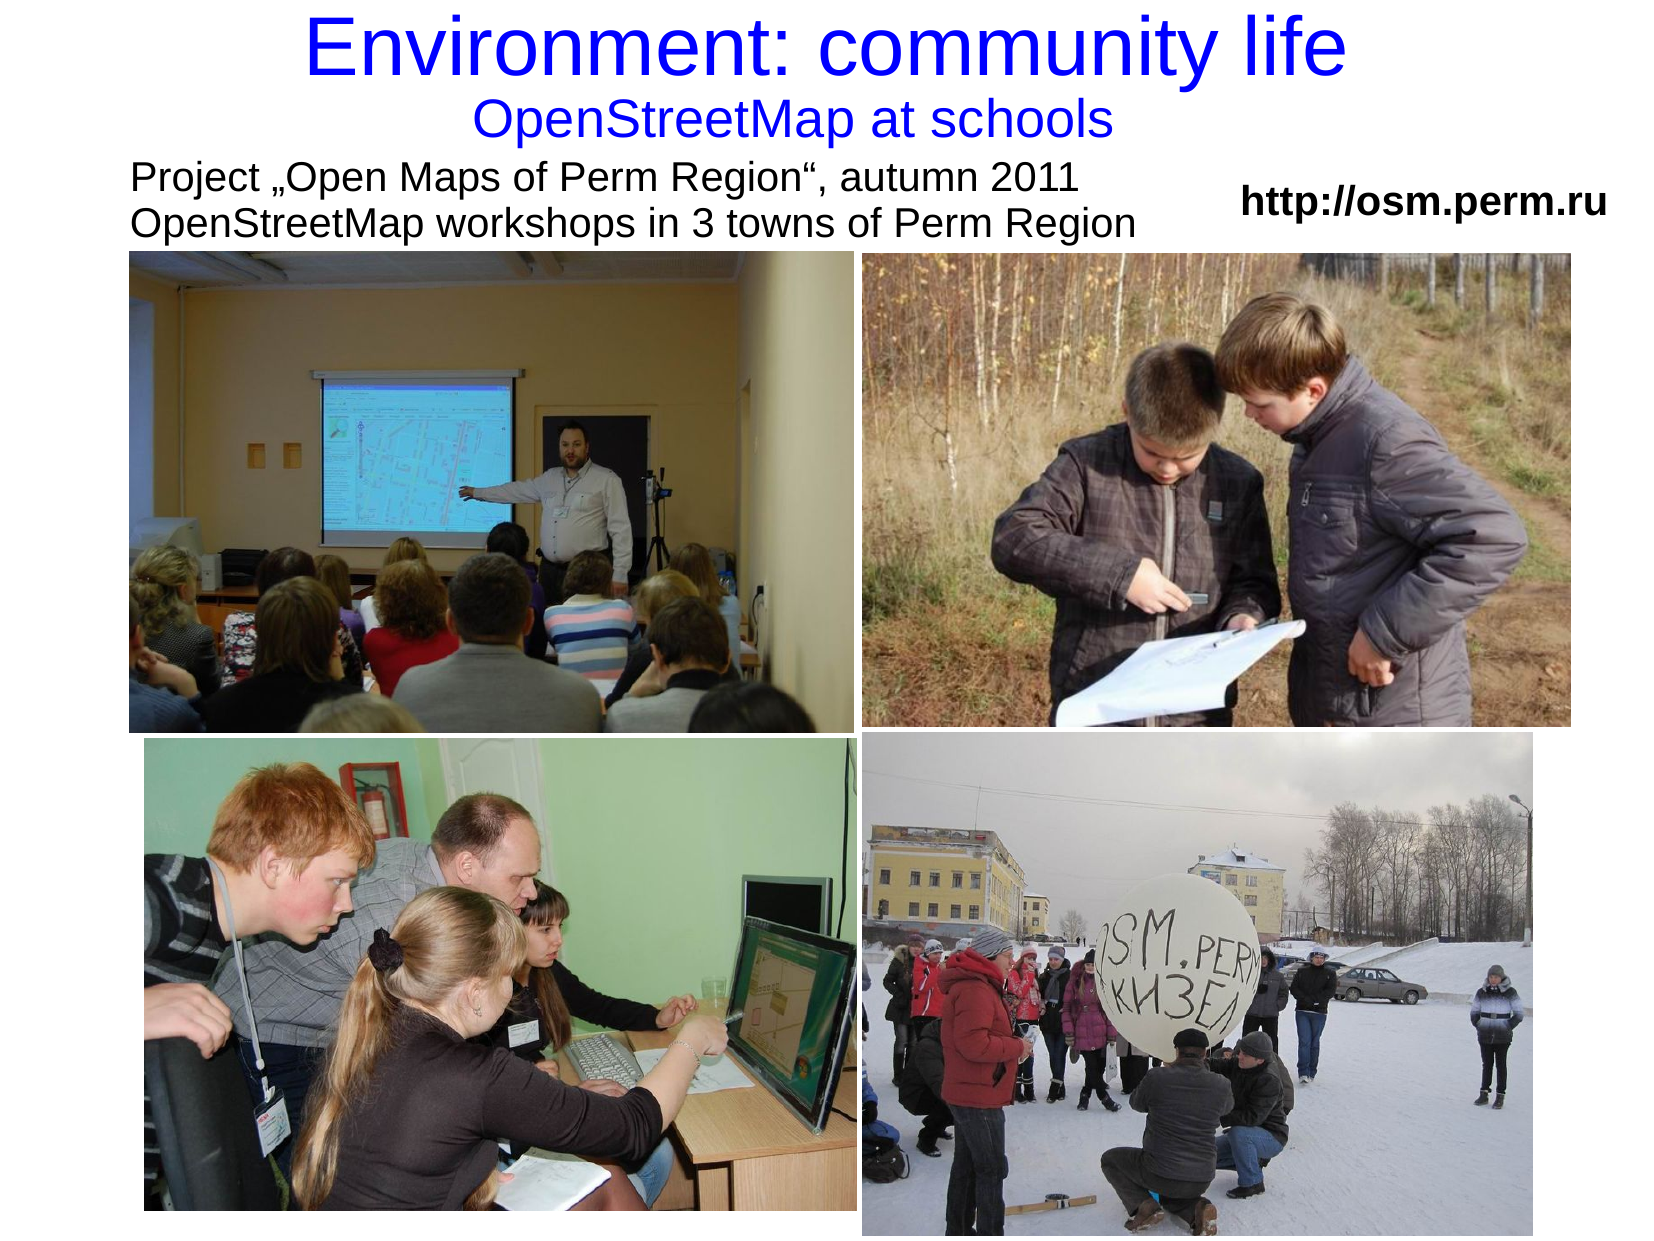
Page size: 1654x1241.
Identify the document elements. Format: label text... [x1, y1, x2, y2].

picture [129, 251, 854, 733]
picture [862, 732, 1533, 1236]
title Environment: community life [82, 0, 1571, 151]
picture [862, 253, 1571, 727]
text_box OpenStreetMap at schools [472, 88, 1116, 150]
text_box Project „Open Maps of Perm Region“, autumn 2011 OpenStreetMap workshops in 3 towns of Perm Region [129, 153, 1138, 248]
text_box http://osm.perm.ru [1240, 177, 1609, 225]
picture [144, 738, 857, 1211]
